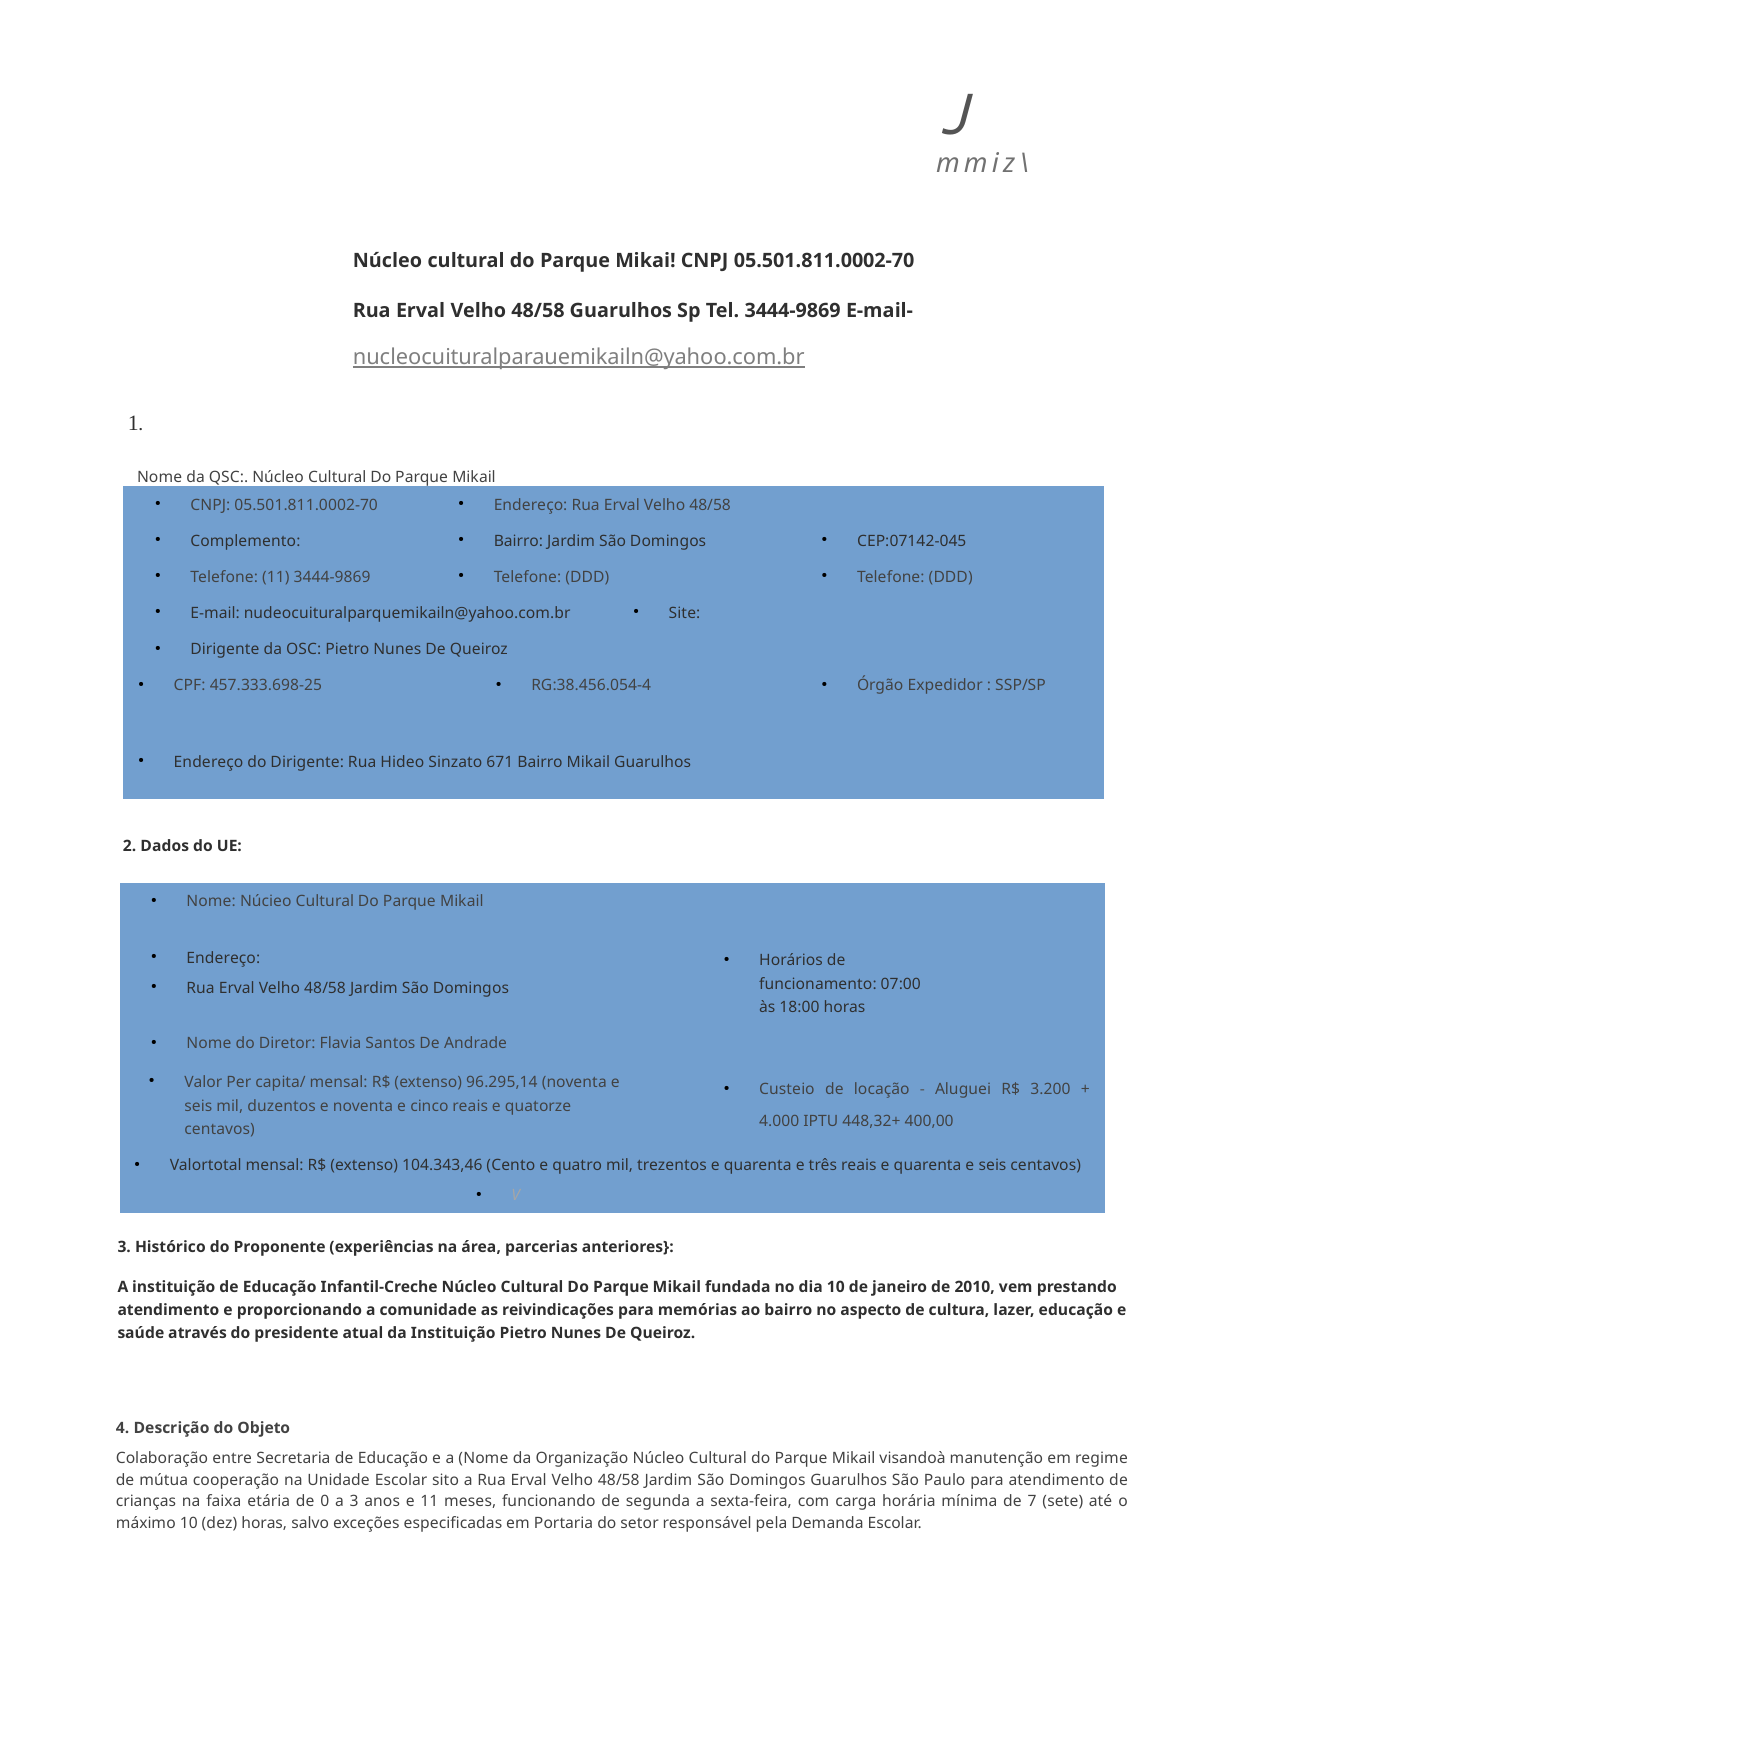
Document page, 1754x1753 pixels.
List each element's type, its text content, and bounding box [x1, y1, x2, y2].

table_cell Custeio de locação - Aluguei R$ 3.200 + 4.000 IPTU 448,32+ 400,00 [709, 1061, 1105, 1146]
table_cell Endereço do Dirigente: Rua Hideo Sinzato 671 Bairro Mikail Guarulhos [123, 743, 1104, 799]
text_box 1. [128, 408, 147, 430]
table_cell Telefone: (DDD) [444, 558, 807, 594]
text_box 2. Dados do UE: [123, 836, 318, 860]
table_cell Bairro: Jardim São Domingos [444, 522, 807, 558]
table_cell Valortotal mensal: R$ (extenso) 104.343,46 (Cento e quatro mil, trezentos e quarenta e três reais e quarenta e seis centavos) V [120, 1146, 1105, 1213]
table_cell Endereço: Rua Erval Velho 48/58 Jardim São Domingos [120, 939, 709, 1025]
table_cell RG:38.456.054-4 [481, 666, 807, 743]
table_header [709, 883, 1105, 939]
text_box Núcleo cultural do Parque Mikai! CNPJ 05.501.811.0002-70 Rua Erval Velho 48/58 Guarulhos Sp Tel. 3444-9869 E-mail- nucleocuituralparauemikailn@yahoo.com.br [353, 220, 956, 354]
text_box 3. Histórico do Proponente (experiências na área, parcerias anteriores}: A instituição de Educação Infantil-Creche Núcleo Cultural Do Parque Mikail fundada no dia 10 de janeiro de 2010, vem prestando atendimento e proporcionando a comunidade as reivindicações para memórias ao bairro no aspecto de cultura, lazer, educação e saúde através do presidente atual da Instituição Pietro Nunes De Queiroz. [117, 1236, 1166, 1355]
table_cell E-mail: nudeocuituralparquemikailn@yahoo.com.br [123, 594, 618, 630]
table_cell CPF: 457.333.698-25 [123, 666, 481, 743]
table_cell Telefone: (11) 3444-9869 [123, 558, 444, 594]
table_cell Site: [618, 594, 1104, 630]
table_cell Dirigente da OSC: Pietro Nunes De Queiroz [123, 630, 1104, 666]
text_box 4. Descrição do Objeto Colaboração entre Secretaria de Educação e a (Nome da Organização Núcleo Cultural do Parque Mikail visandoà manutenção em regime de mútua cooperação na Unidade Escolar sito a Rua Erval Velho 48/58 Jardim São Domingos Guarulhos São Paulo para atendimento de crianças na faixa etária de 0 a 3 anos e 11 meses, funcionando de segunda a sexta-feira, com carga horária mínima de 7 (sete) até o máximo 10 (dez) horas, salvo exceções especificadas em Portaria do setor responsável pela Demanda Escolar. [116, 1418, 1137, 1566]
table_cell Valor Per capita/ mensal: R$ (extenso) 96.295,14 (noventa e seis mil, duzentos e noventa e cinco reais e quatorze centavos) [120, 1061, 709, 1146]
table_cell Complemento: [123, 522, 444, 558]
text_box Nome da QSC:. Núcleo Cultural Do Parque Mikail [137, 467, 530, 486]
text_box J mmiz\ [936, 78, 1157, 169]
table_cell Órgão Expedidor : SSP/SP [807, 666, 1104, 743]
table_header Nome: Núcieo Cultural Do Parque Mikail [120, 883, 709, 939]
table_cell CEP:07142-045 [807, 522, 1104, 558]
table_cell Telefone: (DDD) [807, 558, 1104, 594]
table_cell Nome do Diretor: Flavia Santos De Andrade [120, 1025, 1105, 1061]
table_cell Horários de funcionamento: 07:00 às 18:00 horas [709, 939, 1105, 1025]
table_header Endereço: Rua Erval Velho 48/58 [444, 486, 1104, 522]
table_header CNPJ: 05.501.811.0002-70 [123, 486, 444, 522]
